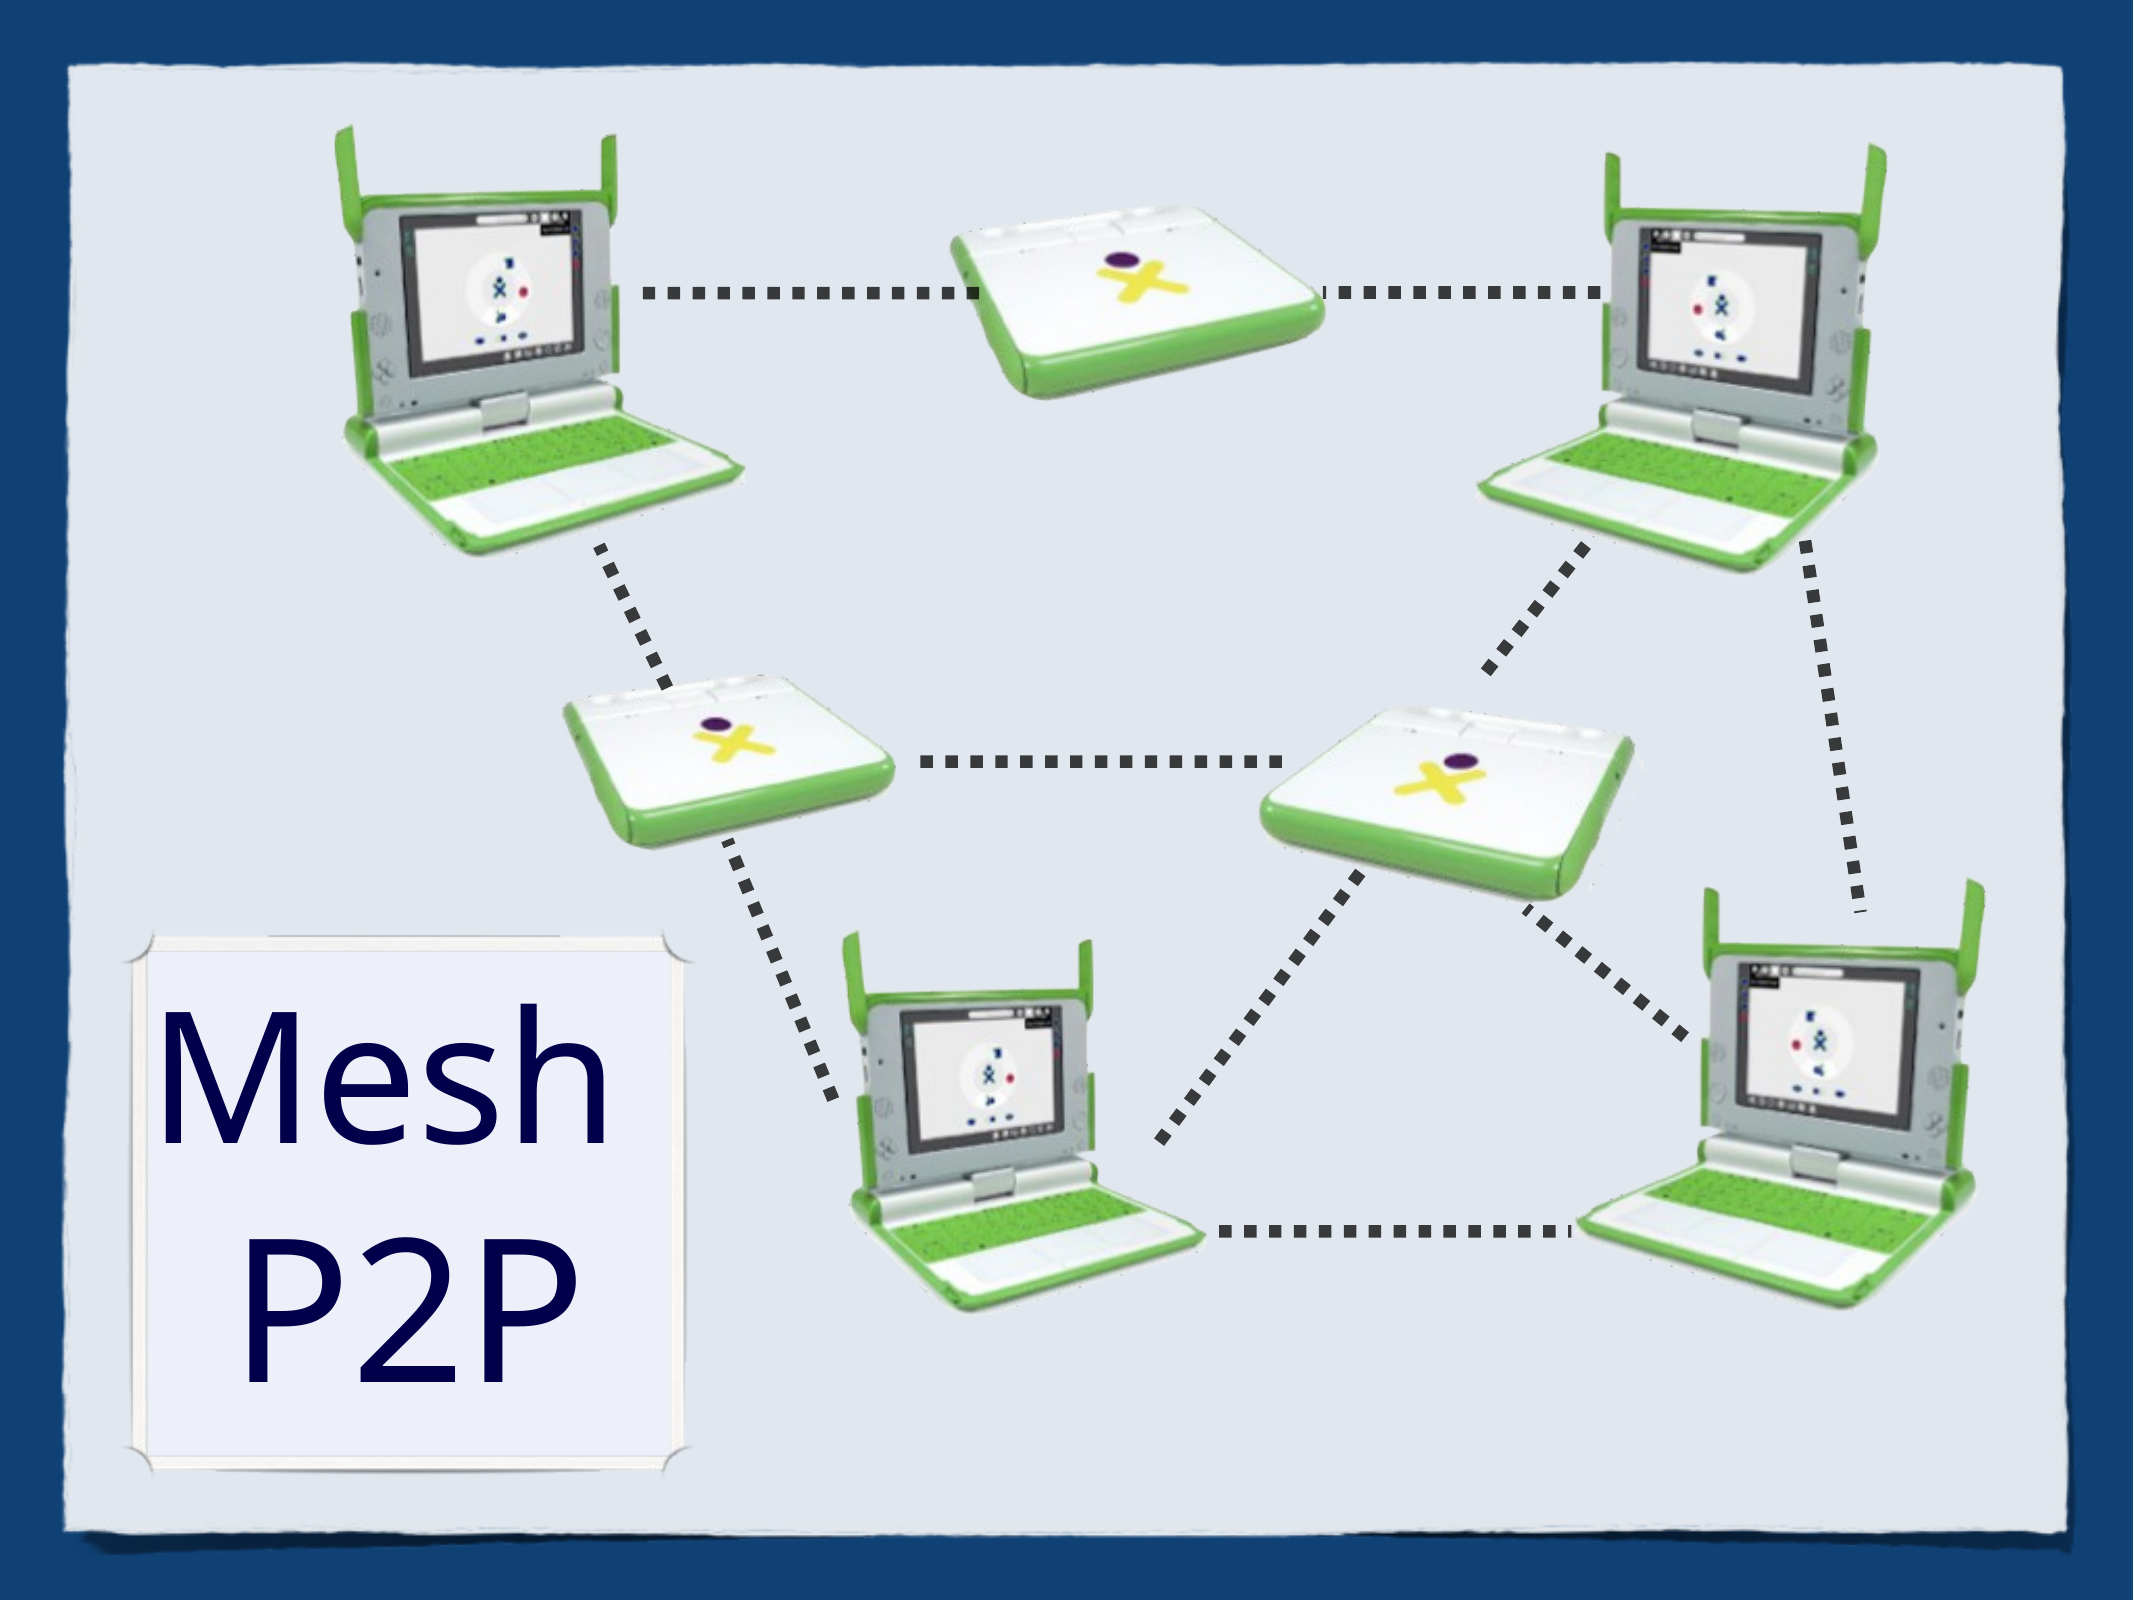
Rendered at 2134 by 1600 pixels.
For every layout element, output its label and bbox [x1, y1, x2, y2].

picture [54, 52, 2078, 1559]
